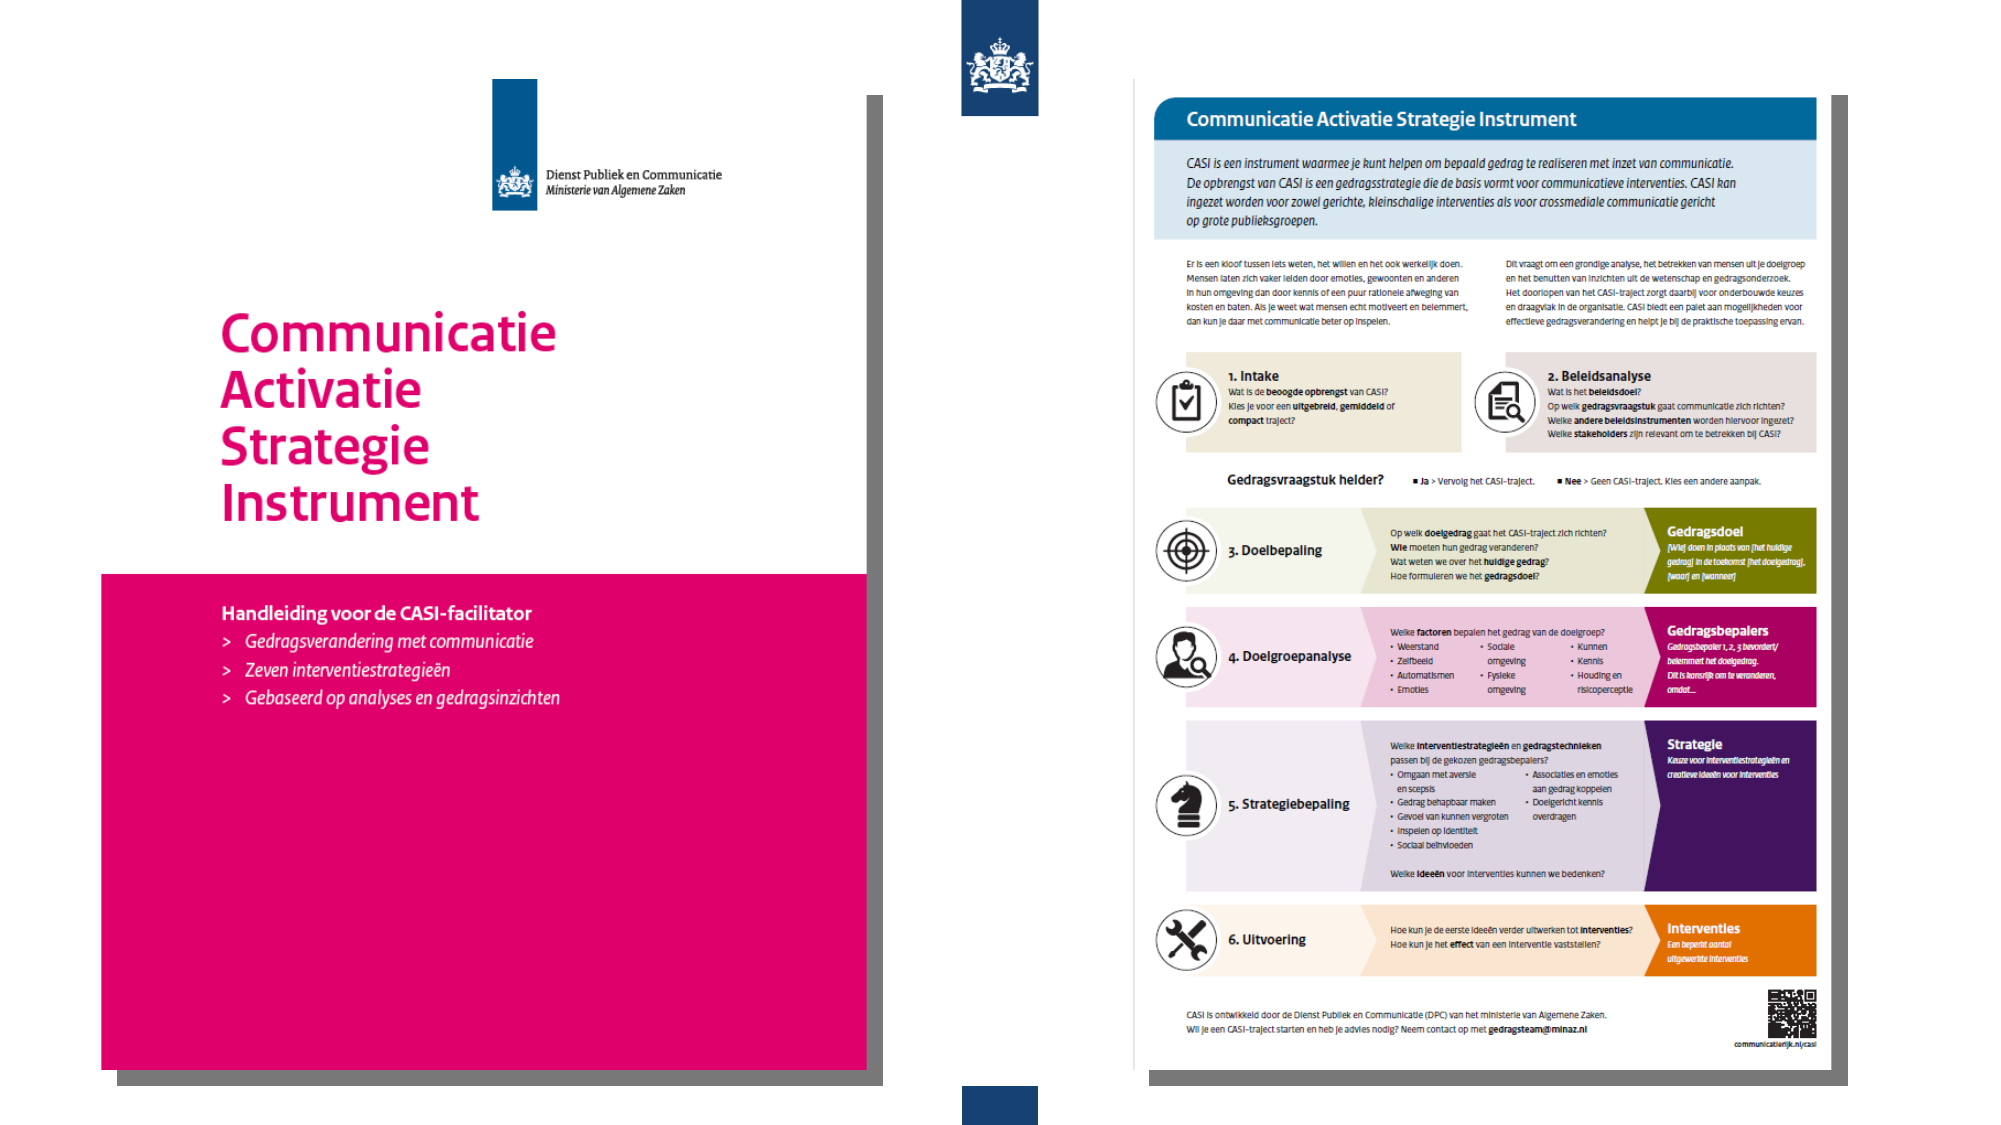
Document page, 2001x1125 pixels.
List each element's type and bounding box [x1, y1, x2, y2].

picture [101, 79, 867, 1070]
picture [1133, 79, 1832, 1070]
